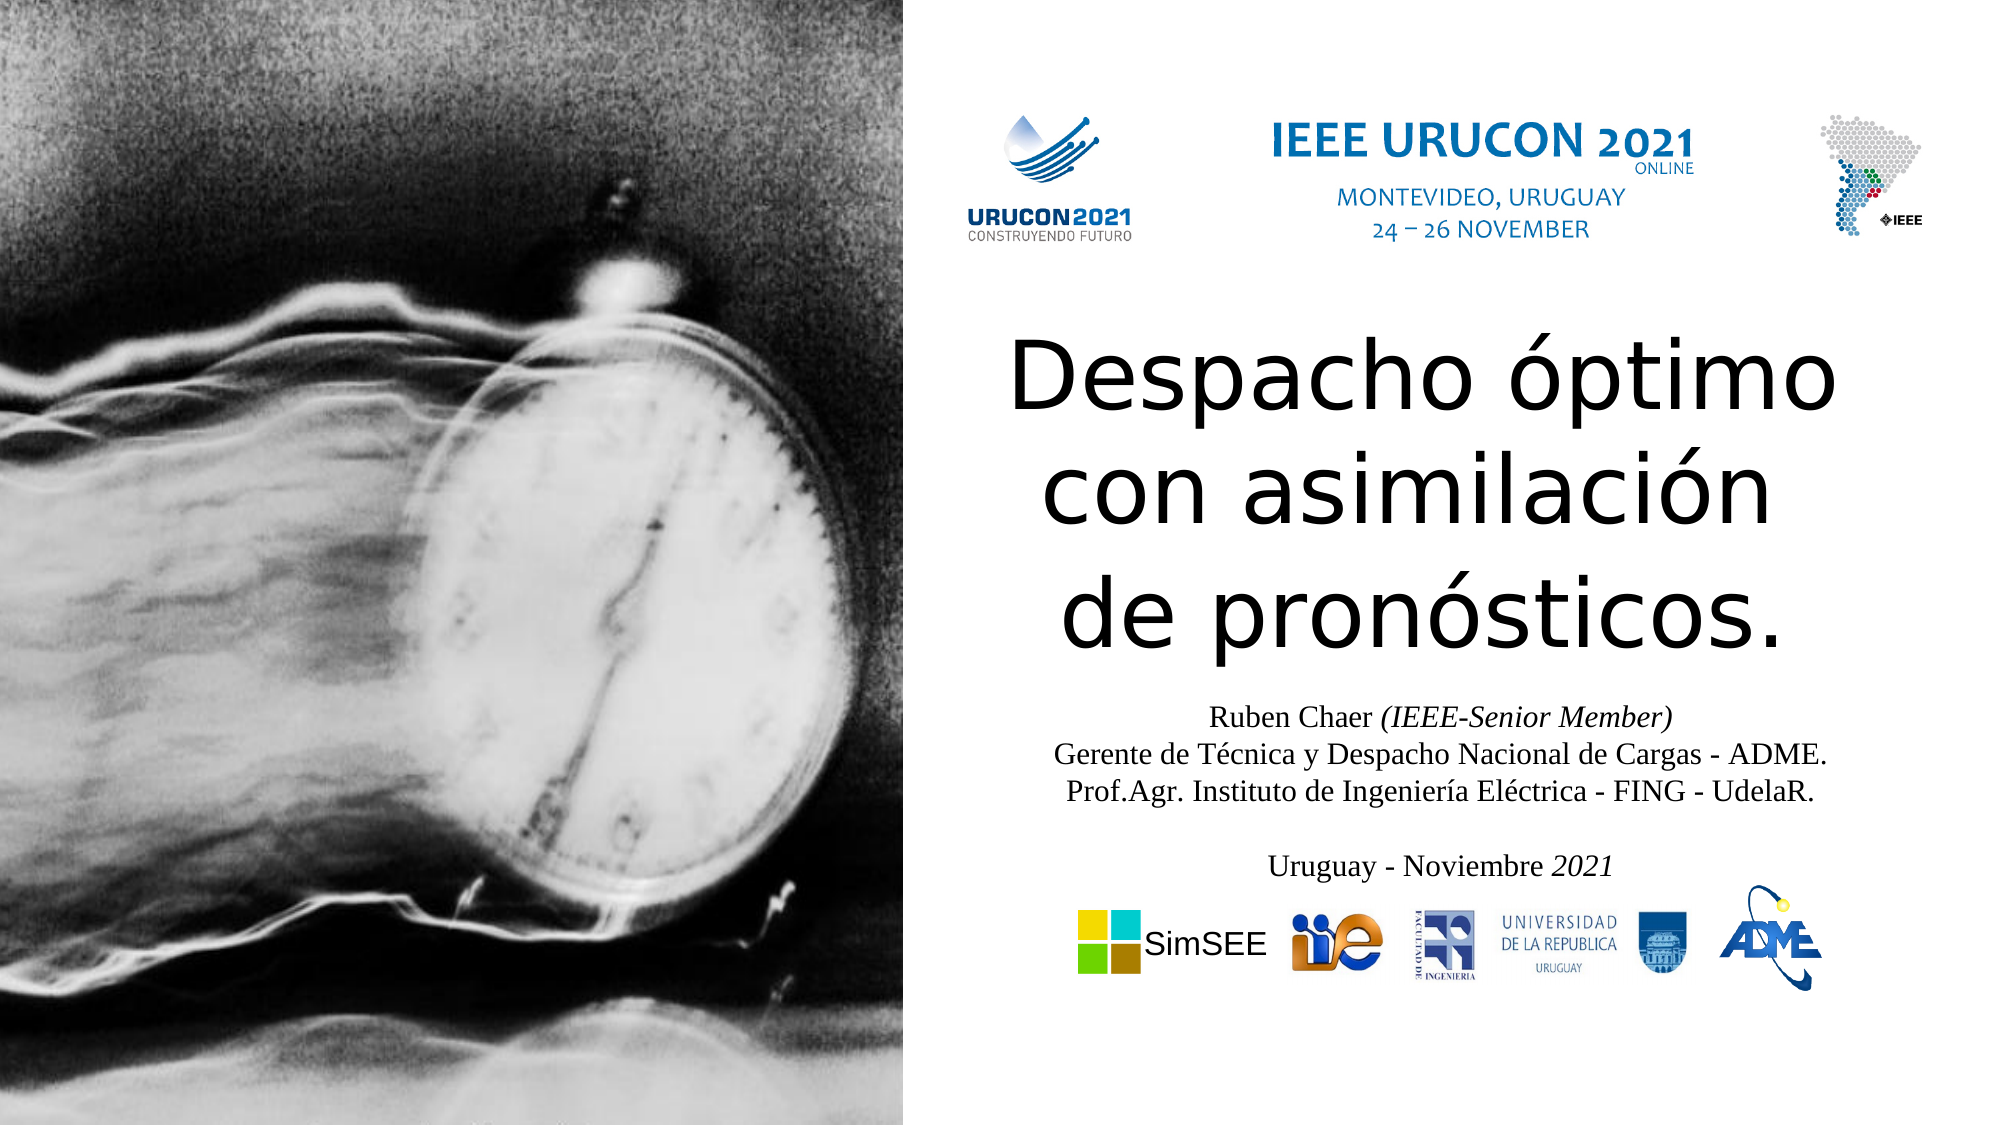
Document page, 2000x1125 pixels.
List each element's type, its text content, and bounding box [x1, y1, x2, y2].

title Ruben Chaer (IEEE-Senior Member) Gerente de Técnica y Despacho Nacional de Cargas - ADME. Prof.Agr. Instituto de Ingeniería Eléctrica - FING - UdelaR. Uruguay - Noviembre 2021 [1004, 686, 1878, 894]
picture [1283, 904, 1702, 985]
text_box SimSEE [1128, 917, 1283, 970]
picture [1076, 908, 1143, 976]
picture [0, 0, 1997, 1125]
picture [1719, 885, 1825, 993]
list Despacho óptimo con asimilación de pronósticos. [956, 307, 1890, 686]
